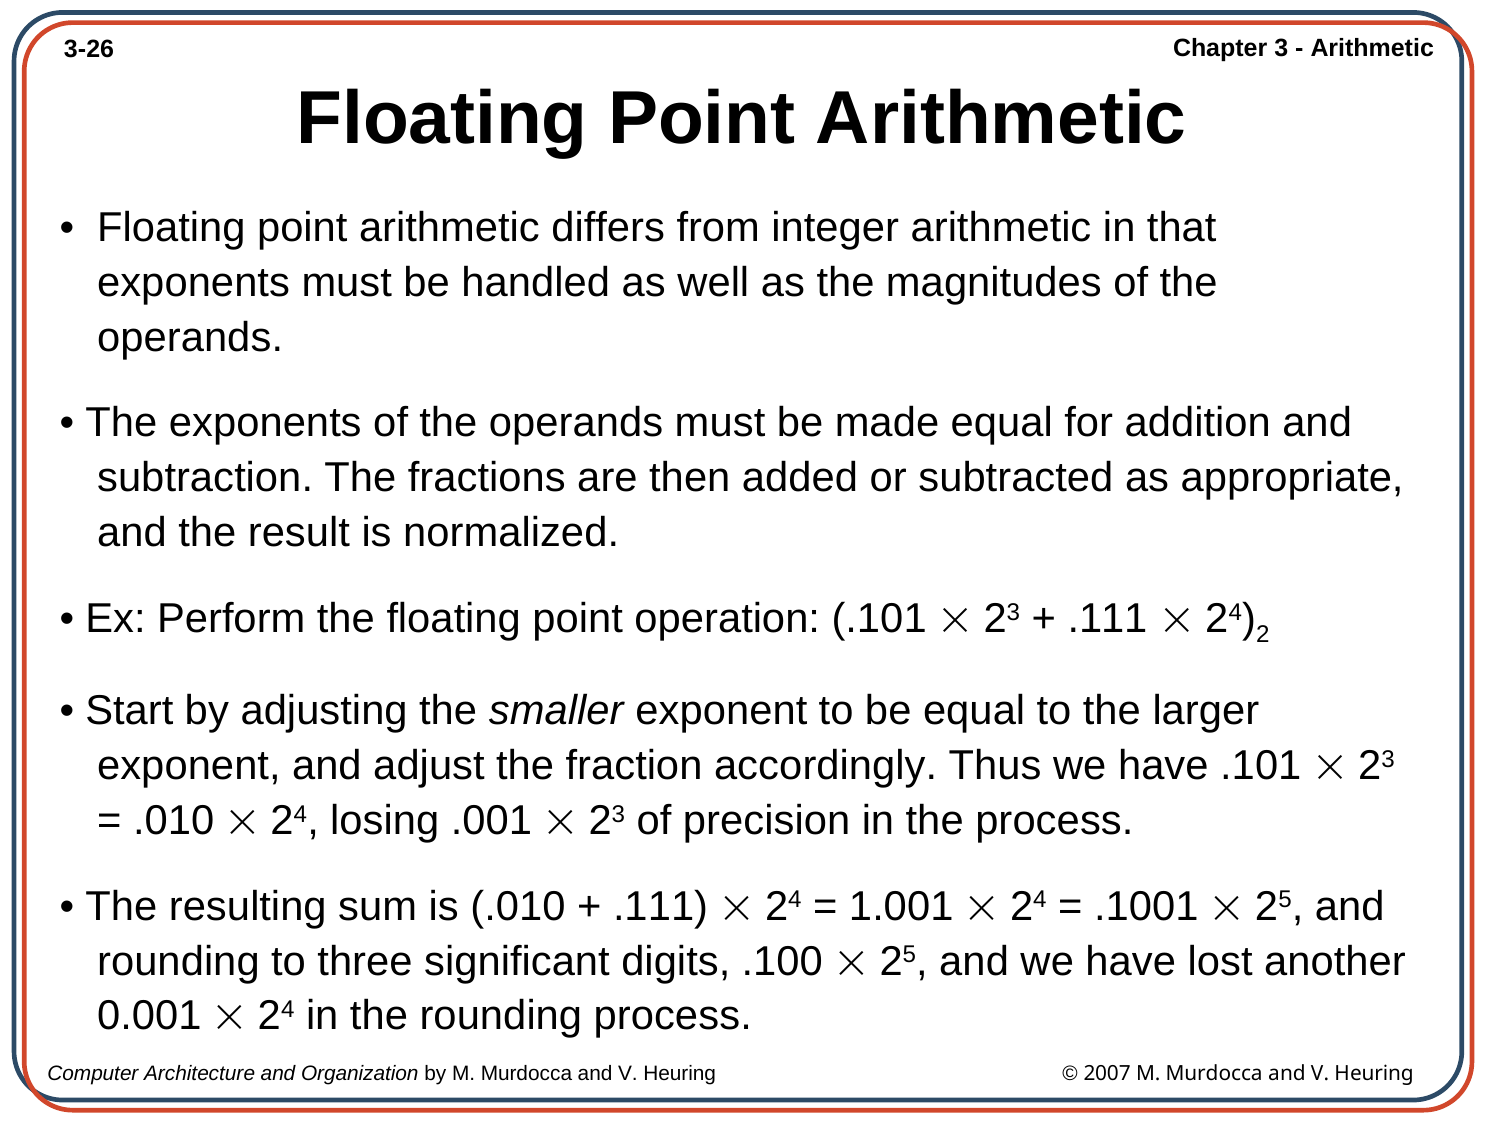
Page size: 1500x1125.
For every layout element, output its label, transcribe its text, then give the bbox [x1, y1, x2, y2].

text_box • Floating point arithmetic differs from integer arithmetic in that exponents must be handled as well as the magnitudes of the operands. • The exponents of the operands must be made equal for addition and subtraction. The fractions are then added or subtracted as appropriate, and the result is normalized. • Ex: Perform the floating point operation: (.101  23 + .111  24)2 • Start by adjusting the smaller exponent to be equal to the larger exponent, and adjust the fraction accordingly. Thus we have .101  23 = .010  24, losing .001  23 of precision in the process. • The resulting sum is (.010 + .111)  24 = 1.001  24 = .1001  25, and rounding to three significant digits, .100  25, and we have lost another 0.001  24 in the rounding process. [24, 187, 1425, 1063]
title Floating Point Arithmetic [37, 75, 1447, 163]
